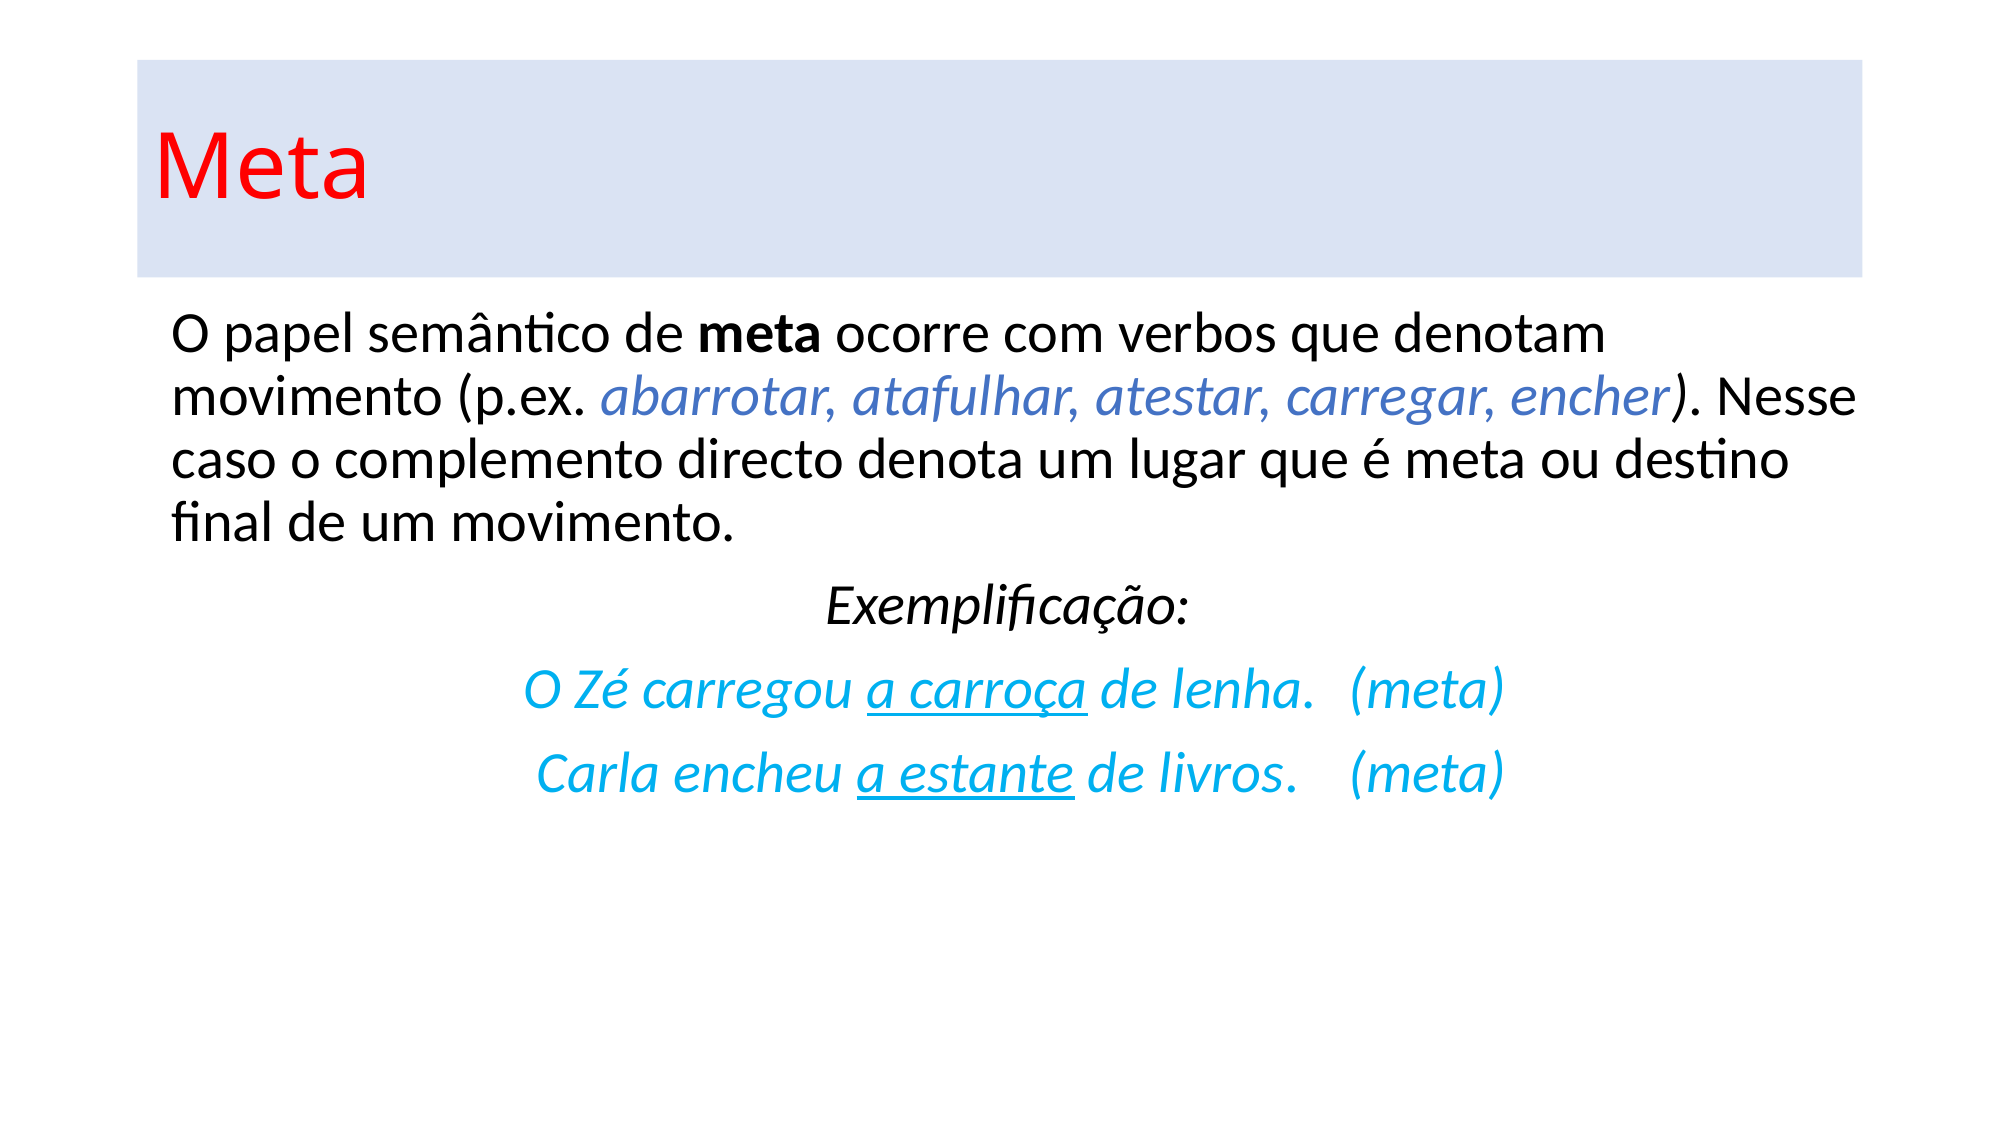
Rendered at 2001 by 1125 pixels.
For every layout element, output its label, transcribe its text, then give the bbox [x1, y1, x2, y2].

list O papel semântico de meta ocorre com verbos que denotam movimento (p.ex. abarrotar, atafulhar, atestar, carregar, encher). Nesse caso o complemento directo denota um lugar que é meta ou destino final de um movimento. Exemplificação: O Zé carregou a carroça de lenha. (meta) Carla encheu a estante de livros. (meta) [156, 295, 1882, 1009]
title Meta [137, 59, 1863, 278]
